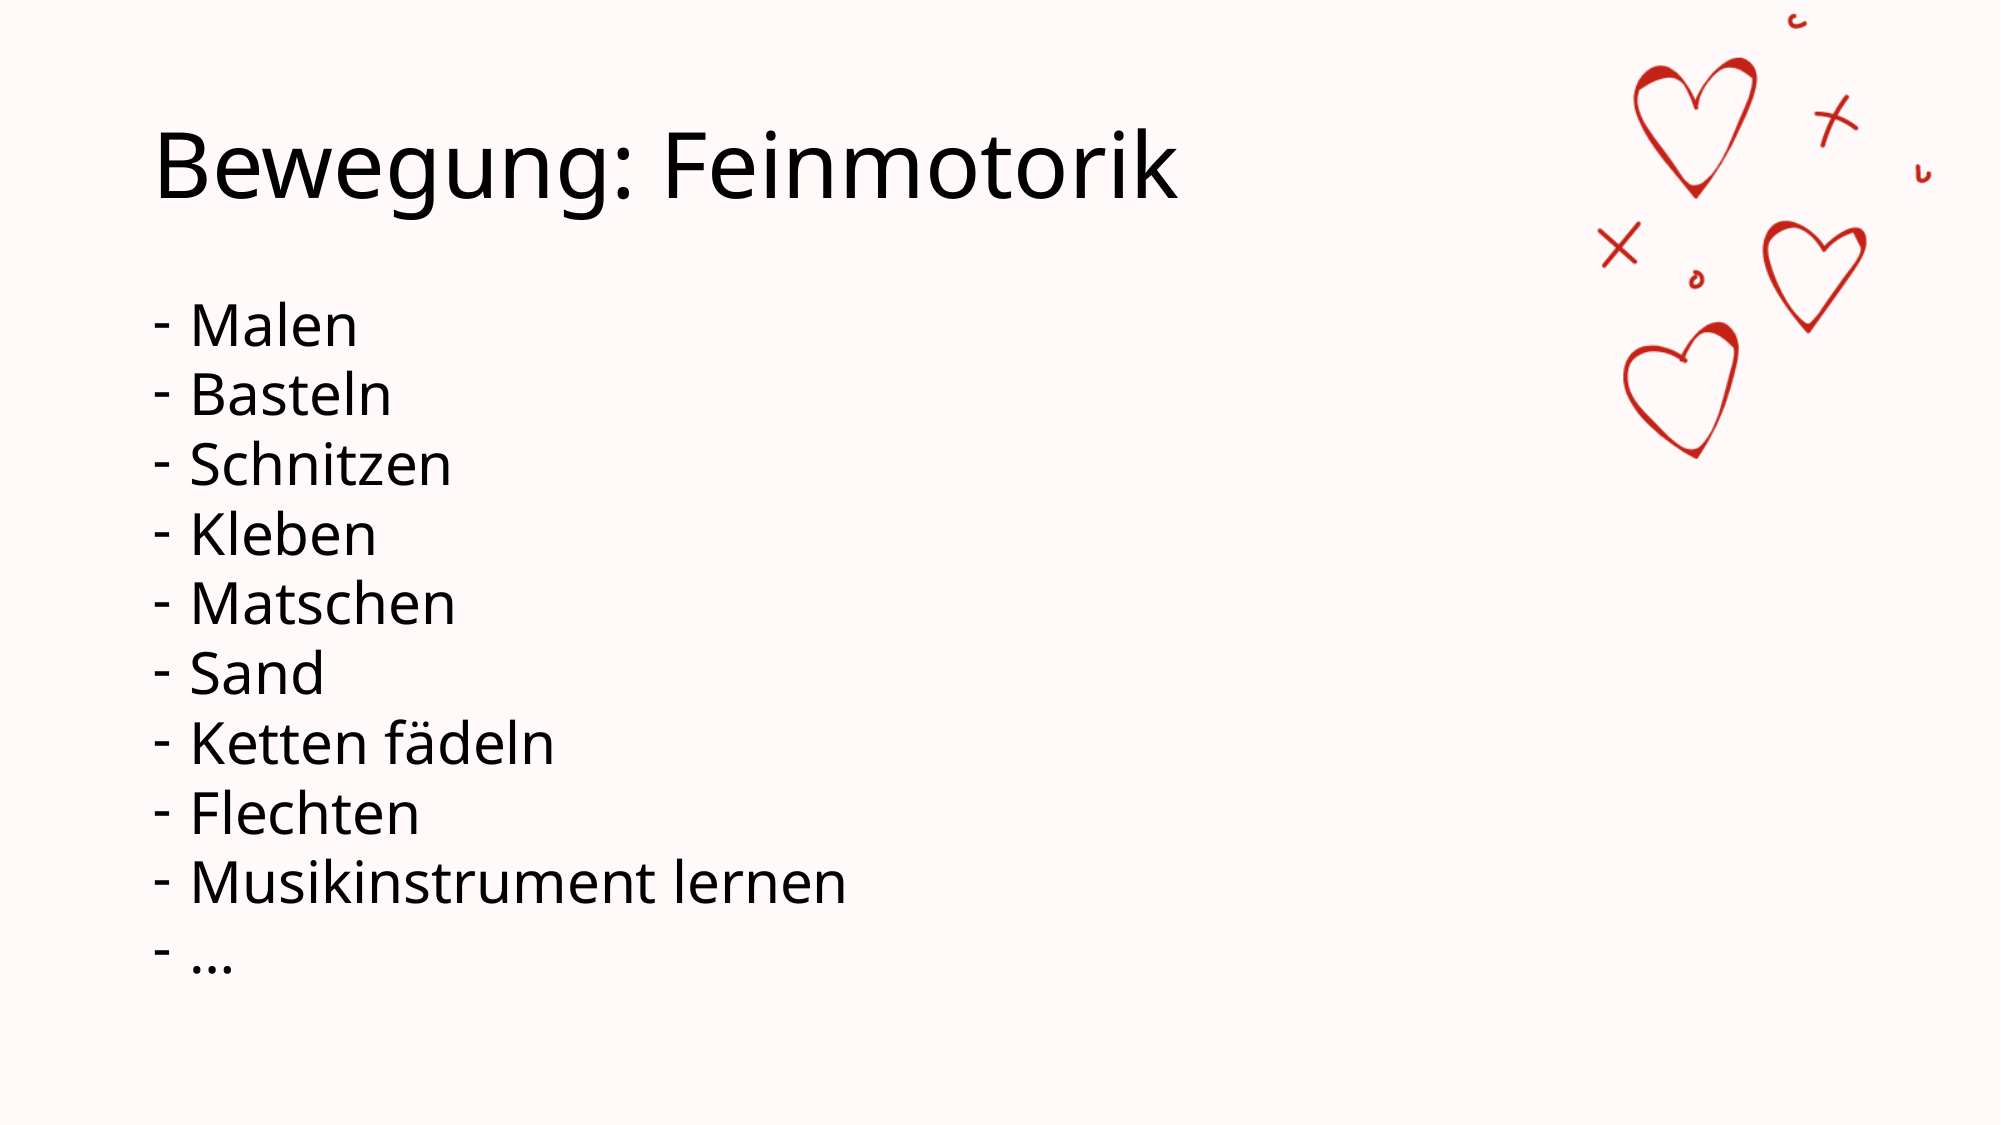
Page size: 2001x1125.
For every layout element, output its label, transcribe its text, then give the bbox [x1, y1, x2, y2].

picture [1557, 0, 2000, 558]
title Bewegung: Feinmotorik [137, 59, 1863, 278]
list Malen Basteln Schnitzen Kleben Matschen Sand Ketten fädeln Flechten Musikinstrument lernen … [137, 299, 1863, 1014]
